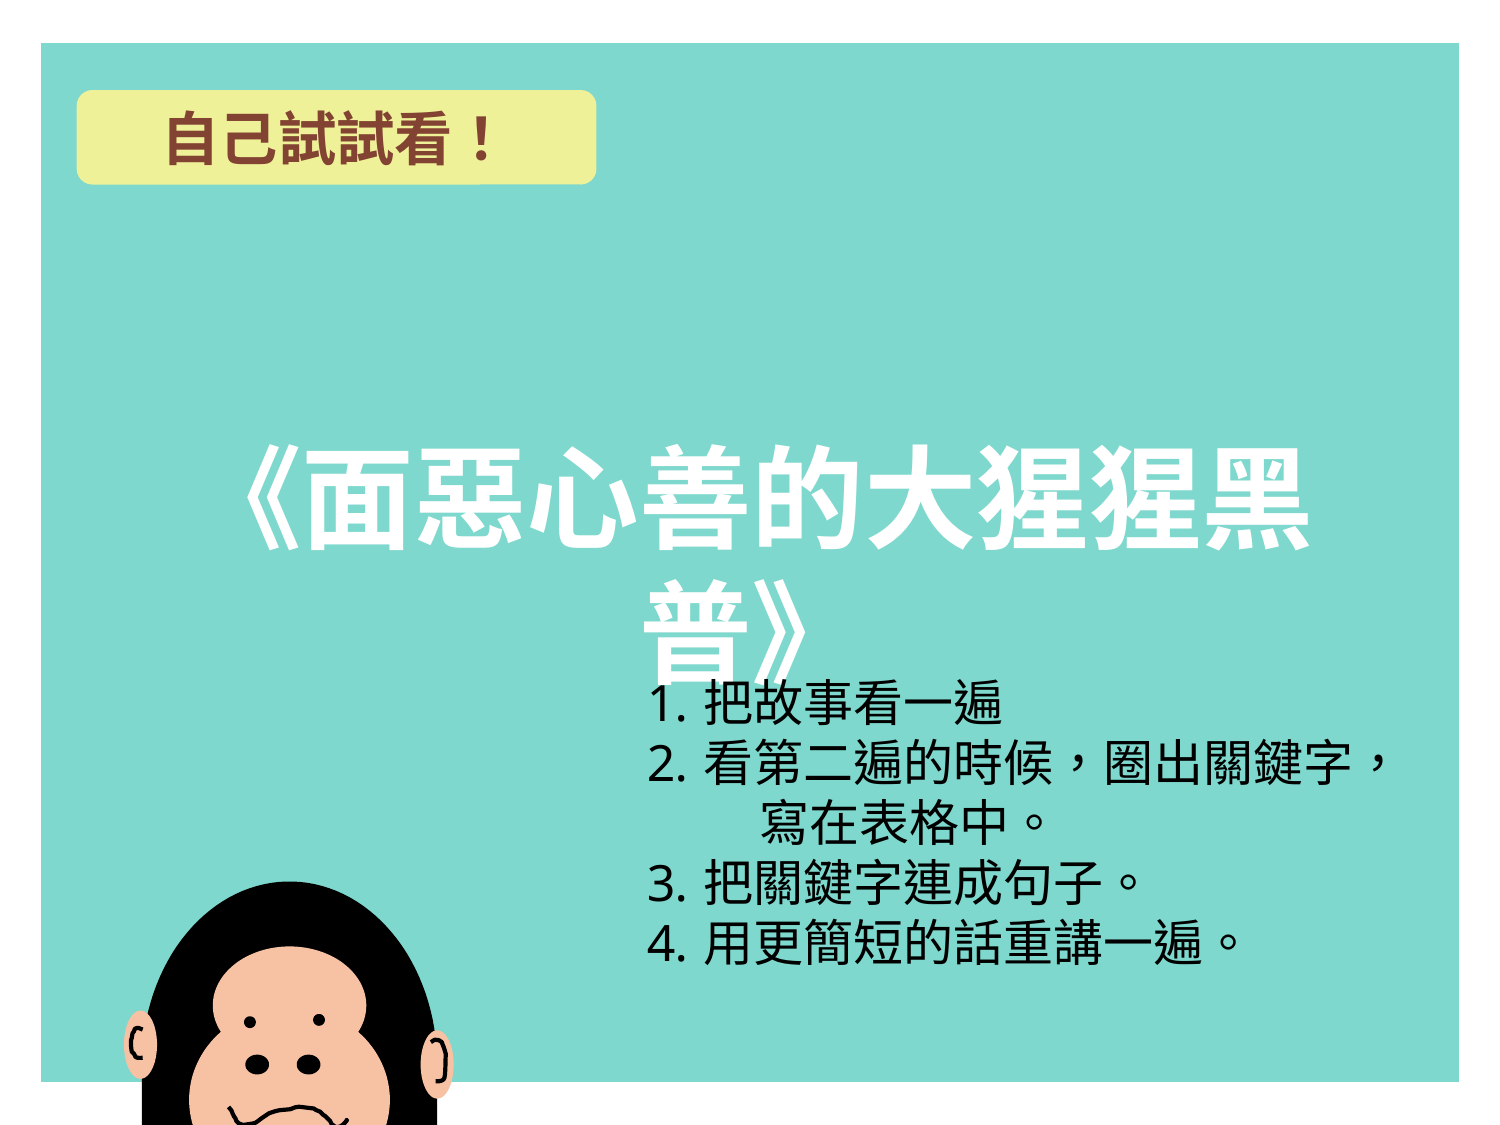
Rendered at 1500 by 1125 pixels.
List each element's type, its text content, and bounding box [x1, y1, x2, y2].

text_box [258, 1109, 329, 1125]
text_box 自己試試看！ [76, 90, 597, 185]
text_box 把故事看一遍 看第二遍的時候，圈出關鍵字，寫在表格中。 把關鍵字連成句子。 用更簡短的話重講一遍。 [631, 664, 1377, 983]
text_box [41, 43, 1459, 1125]
title 《面惡心善的大猩猩黑普》 [76, 420, 1427, 609]
